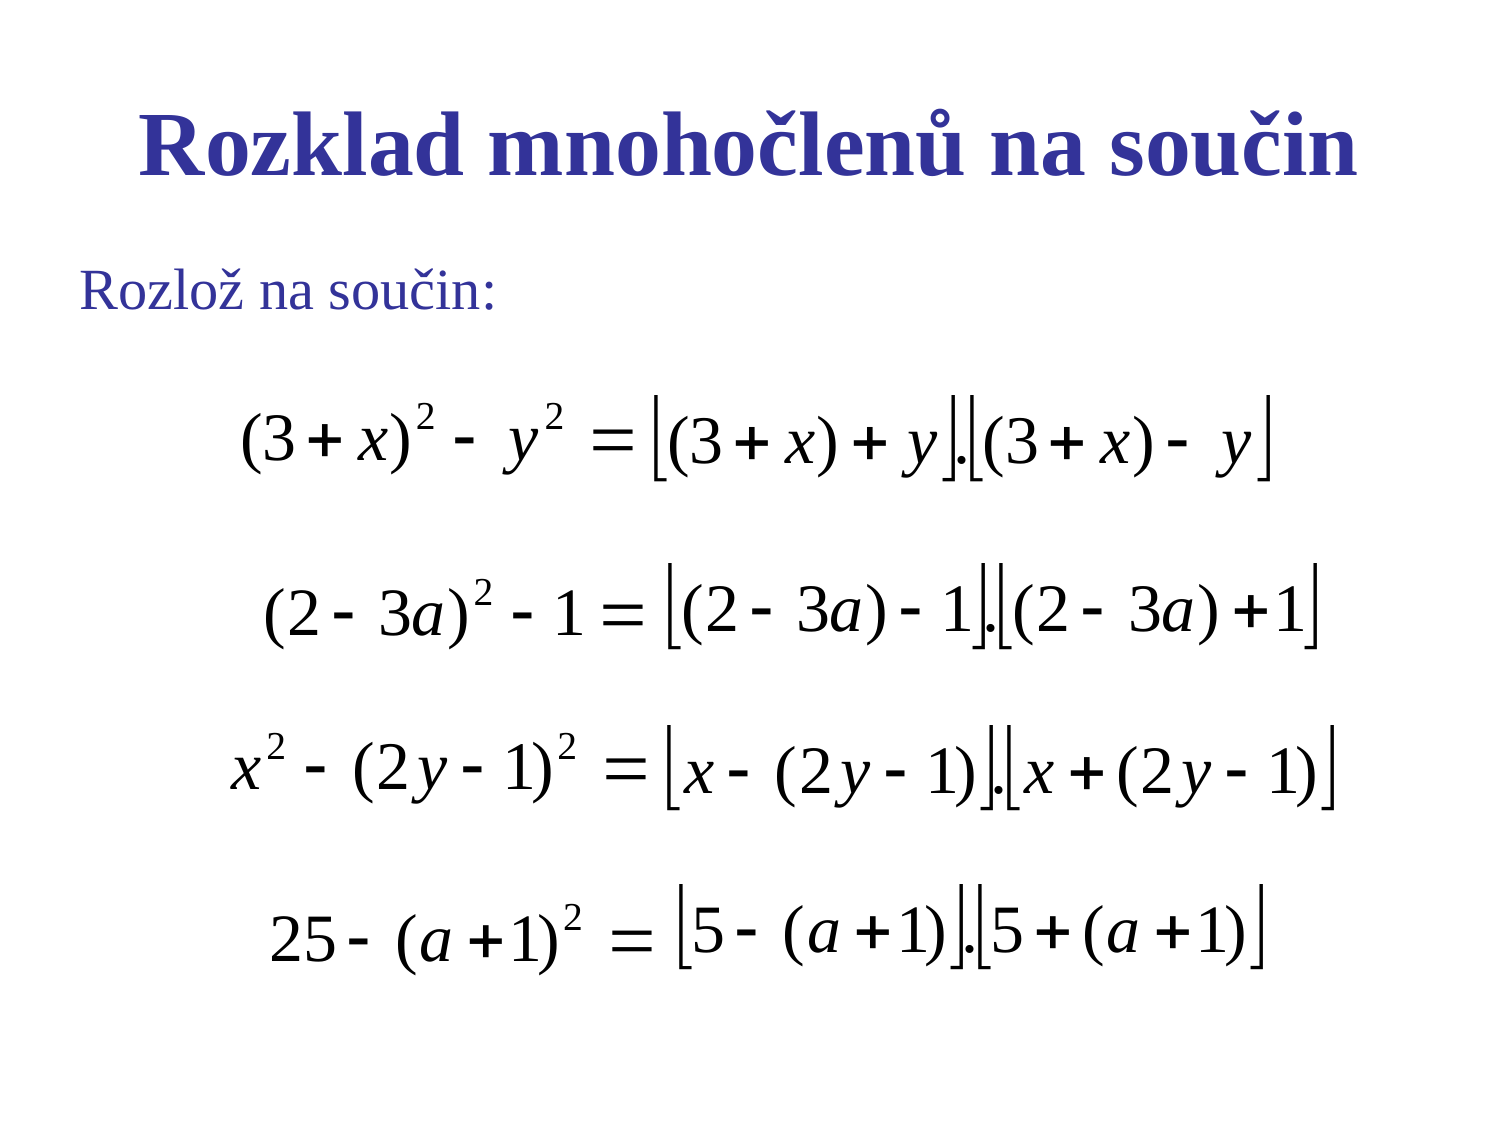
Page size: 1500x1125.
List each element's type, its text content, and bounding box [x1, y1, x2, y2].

chart [253, 562, 644, 665]
text_box Rozlož na součin: [64, 243, 1436, 329]
chart [231, 386, 639, 489]
chart [259, 887, 656, 990]
chart [667, 884, 1273, 981]
chart [218, 716, 649, 819]
chart [655, 563, 1329, 660]
title Rozklad mnohočlenů na součin [75, 45, 1426, 233]
chart [655, 725, 1346, 822]
chart [641, 395, 1282, 492]
